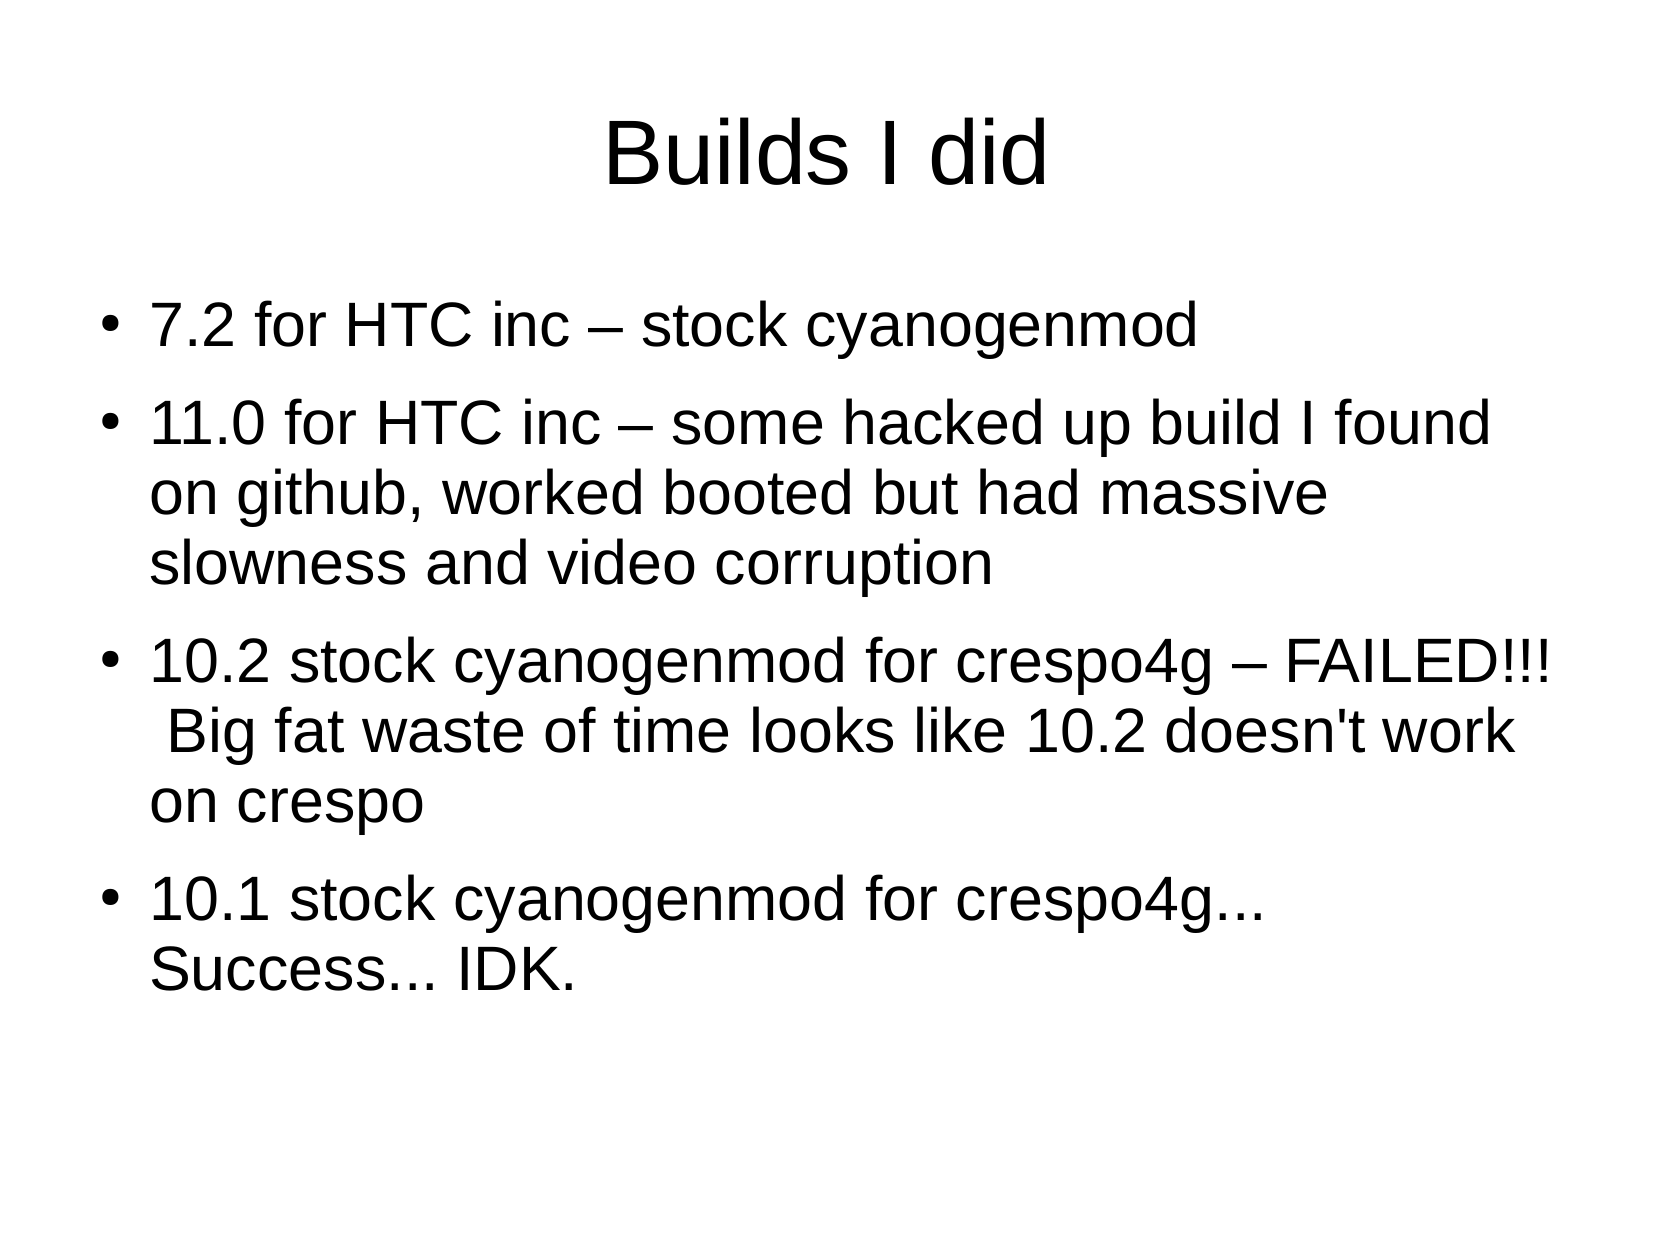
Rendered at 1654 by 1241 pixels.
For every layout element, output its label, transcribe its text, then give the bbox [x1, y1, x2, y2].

title Builds I did [82, 49, 1571, 257]
list 7.2 for HTC inc – stock cyanogenmod 11.0 for HTC inc – some hacked up build I found on github, worked booted but had massive slowness and video corruption 10.2 stock cyanogenmod for crespo4g – FAILED!!! Big fat waste of time looks like 10.2 doesn't work on crespo 10.1 stock cyanogenmod for crespo4g... Success... IDK. [82, 290, 1571, 1010]
